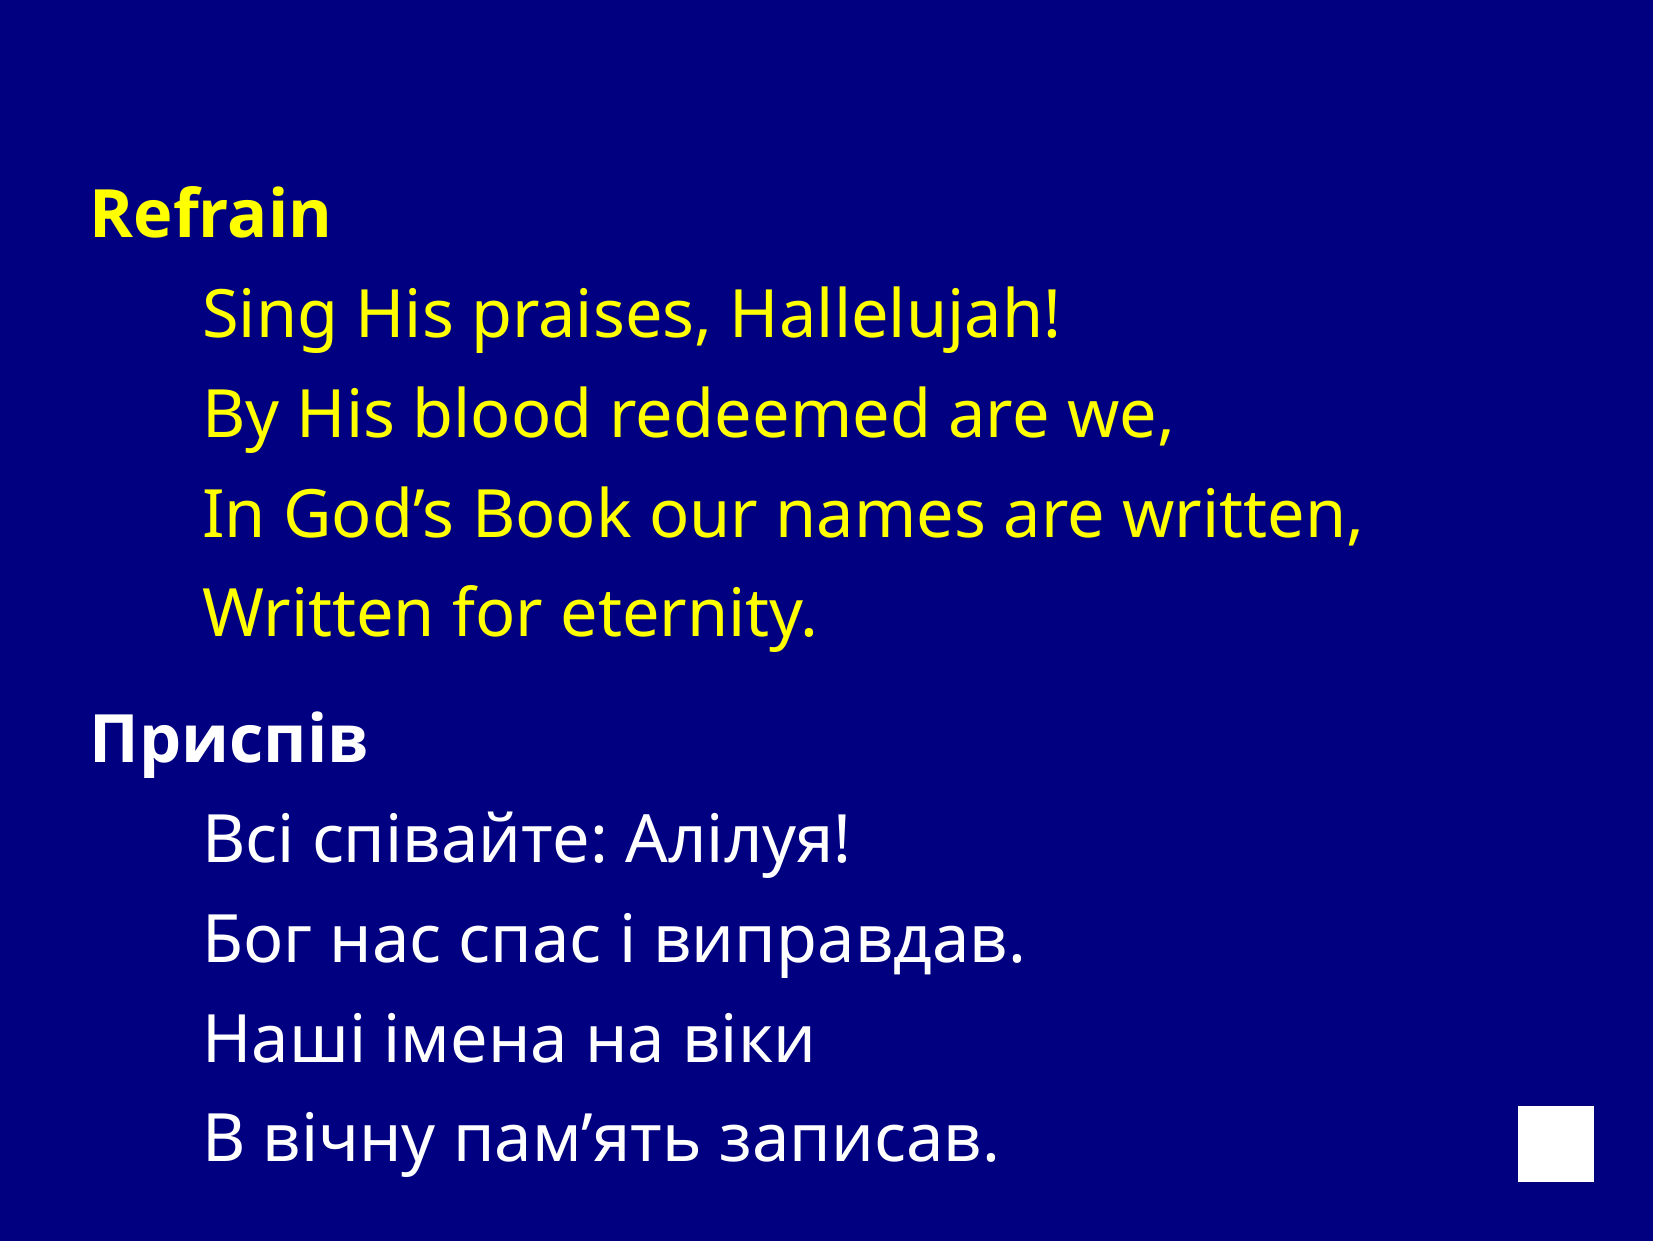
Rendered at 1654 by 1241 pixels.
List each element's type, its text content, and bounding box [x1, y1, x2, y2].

text_box Приспів Всі співайте: Алілуя! Бог нас спас і виправдав. Наші імена на віки В вічну пам’ять записав. [75, 675, 1576, 1163]
text_box [1518, 1106, 1594, 1182]
text_box Refrain Sing His praises, Hallelujah! By His blood redeemed are we, In God’s Book our names are written, Written for eternity. [75, 150, 1576, 638]
